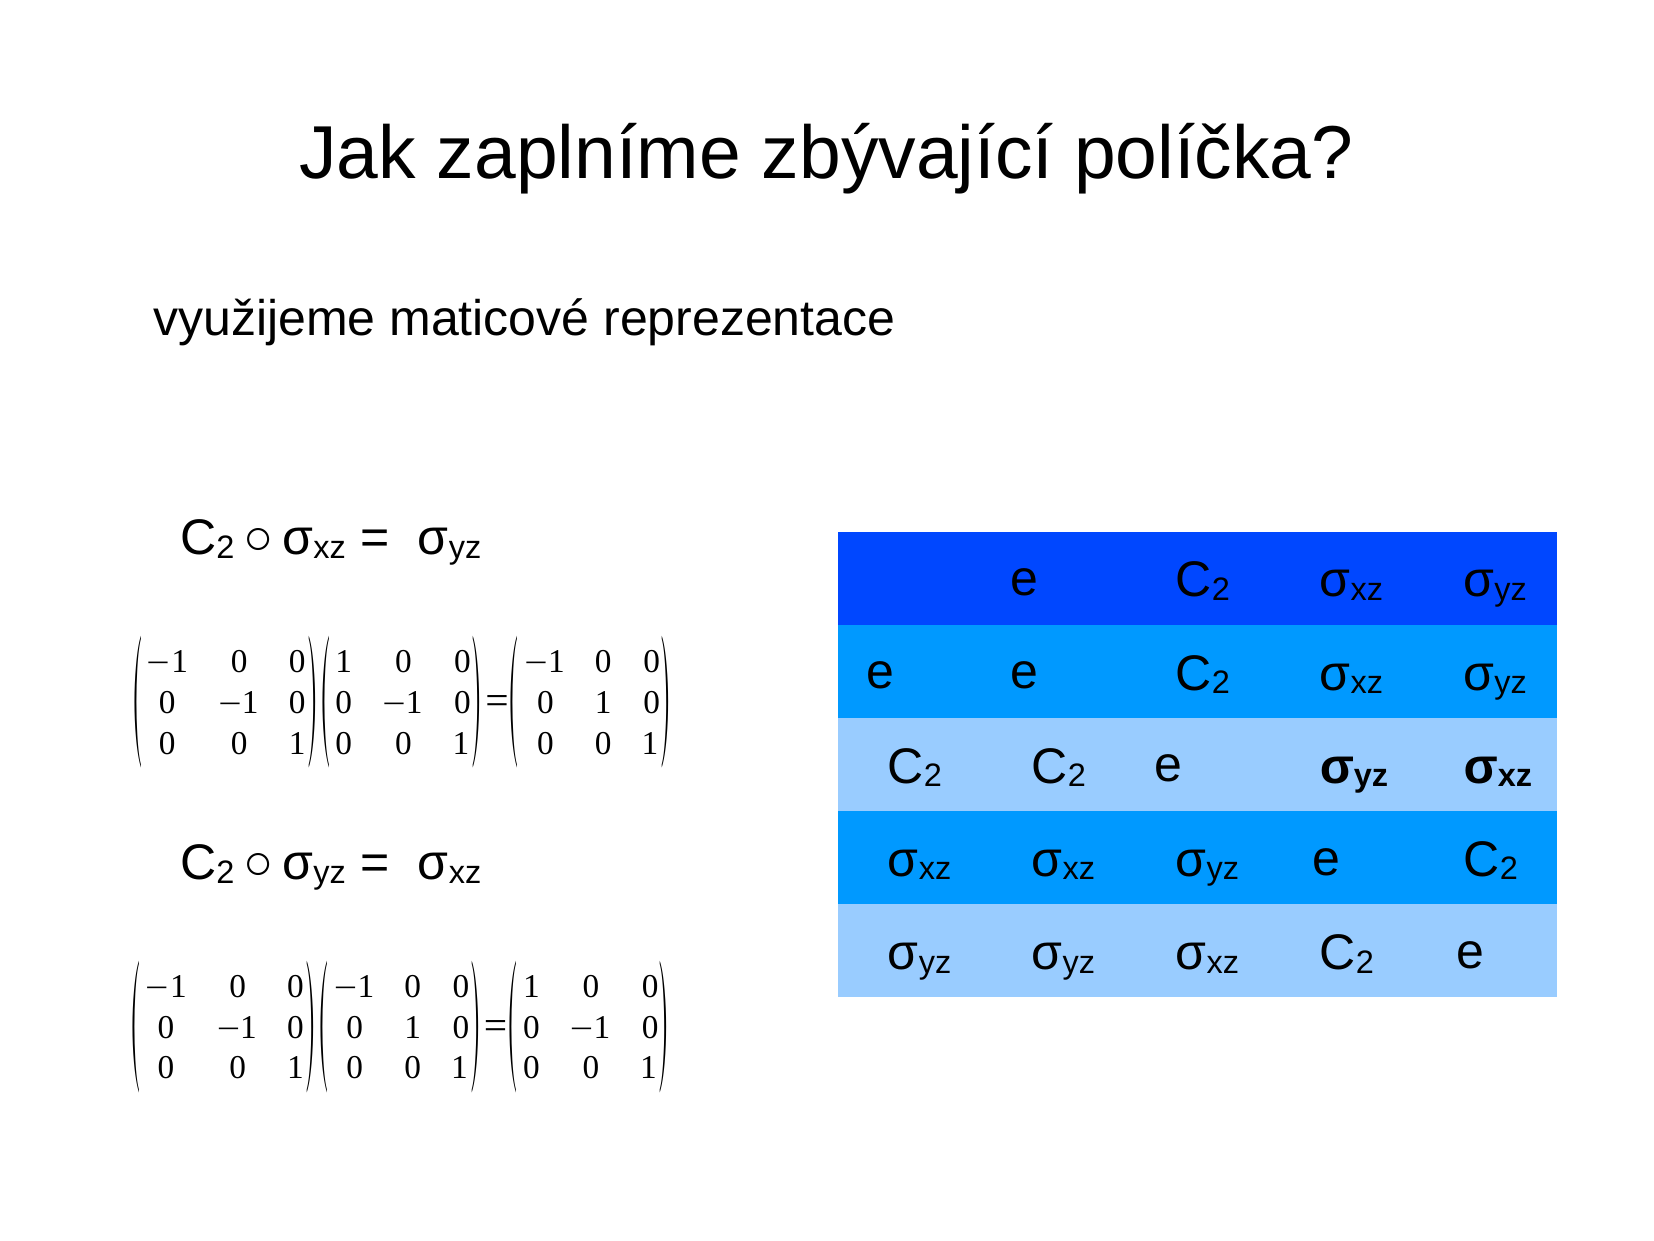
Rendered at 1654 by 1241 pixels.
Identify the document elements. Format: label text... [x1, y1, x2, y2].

table_cell σyz [1413, 625, 1557, 718]
table_header [838, 532, 982, 625]
table_cell σyz [1126, 811, 1270, 904]
table_cell C2 [1270, 904, 1413, 997]
table_header σyz [1413, 532, 1557, 625]
list využijeme maticové reprezentace [82, 290, 1571, 1094]
table_cell σxz [1126, 904, 1270, 997]
table_cell C2 [838, 718, 982, 811]
table_cell σyz [982, 904, 1126, 997]
table_cell e [1270, 811, 1413, 904]
table_header e [982, 532, 1126, 625]
table_cell C2 [1126, 625, 1270, 718]
table_cell σxz [1413, 718, 1557, 811]
chart [126, 633, 681, 768]
table_cell σxz [1270, 625, 1413, 718]
table_cell C2 [1413, 811, 1557, 904]
chart [124, 958, 680, 1093]
text_box C2 ○ σyz = σxz [147, 823, 562, 916]
table_header C2 [1126, 532, 1270, 625]
text_box C2 ○ σxz = σyz [147, 498, 562, 591]
table_header σxz [1270, 532, 1413, 625]
table_cell σyz [1270, 718, 1413, 811]
table_cell σyz [838, 904, 982, 997]
table_cell C2 [982, 718, 1126, 811]
table_cell e [1126, 718, 1270, 811]
table_cell σxz [982, 811, 1126, 904]
title Jak zaplníme zbývající políčka? [82, 56, 1571, 250]
table_cell e [982, 625, 1126, 718]
table_cell σxz [838, 811, 982, 904]
table_cell e [838, 625, 982, 718]
table_cell e [1413, 904, 1557, 997]
